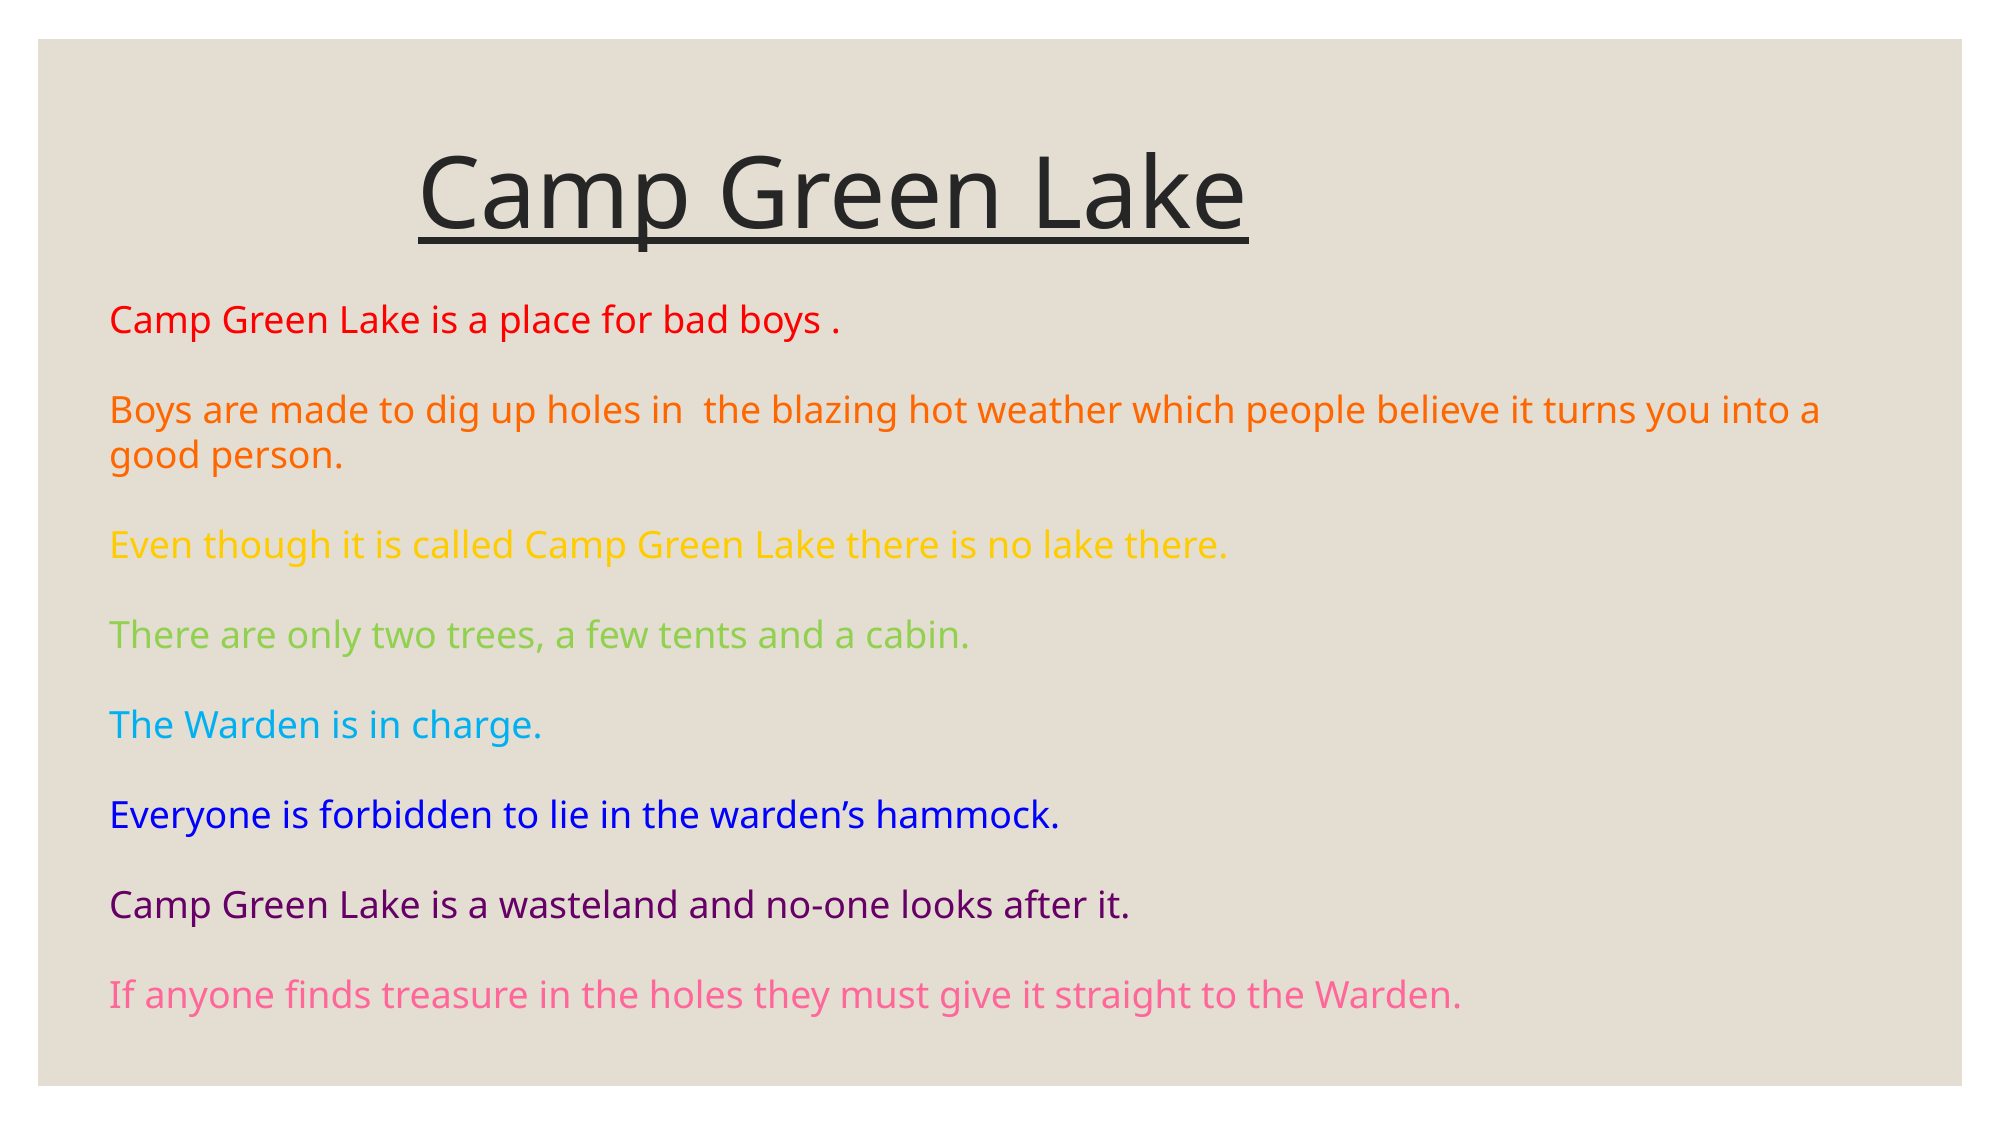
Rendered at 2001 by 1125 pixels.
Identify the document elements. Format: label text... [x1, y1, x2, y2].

title Camp Green Lake [194, 84, 1845, 243]
text_box Camp Green Lake is a place for bad boys . Boys are made to dig up holes in the blazing hot weather which people believe it turns you into a good person. Even though it is called Camp Green Lake there is no lake there. There are only two trees, a few tents and a cabin. The Warden is in charge. Everyone is forbidden to lie in the warden’s hammock. Camp Green Lake is a wasteland and no-one looks after it. If anyone finds treasure in the holes they must give it straight to the Warden. [94, 243, 1906, 1125]
